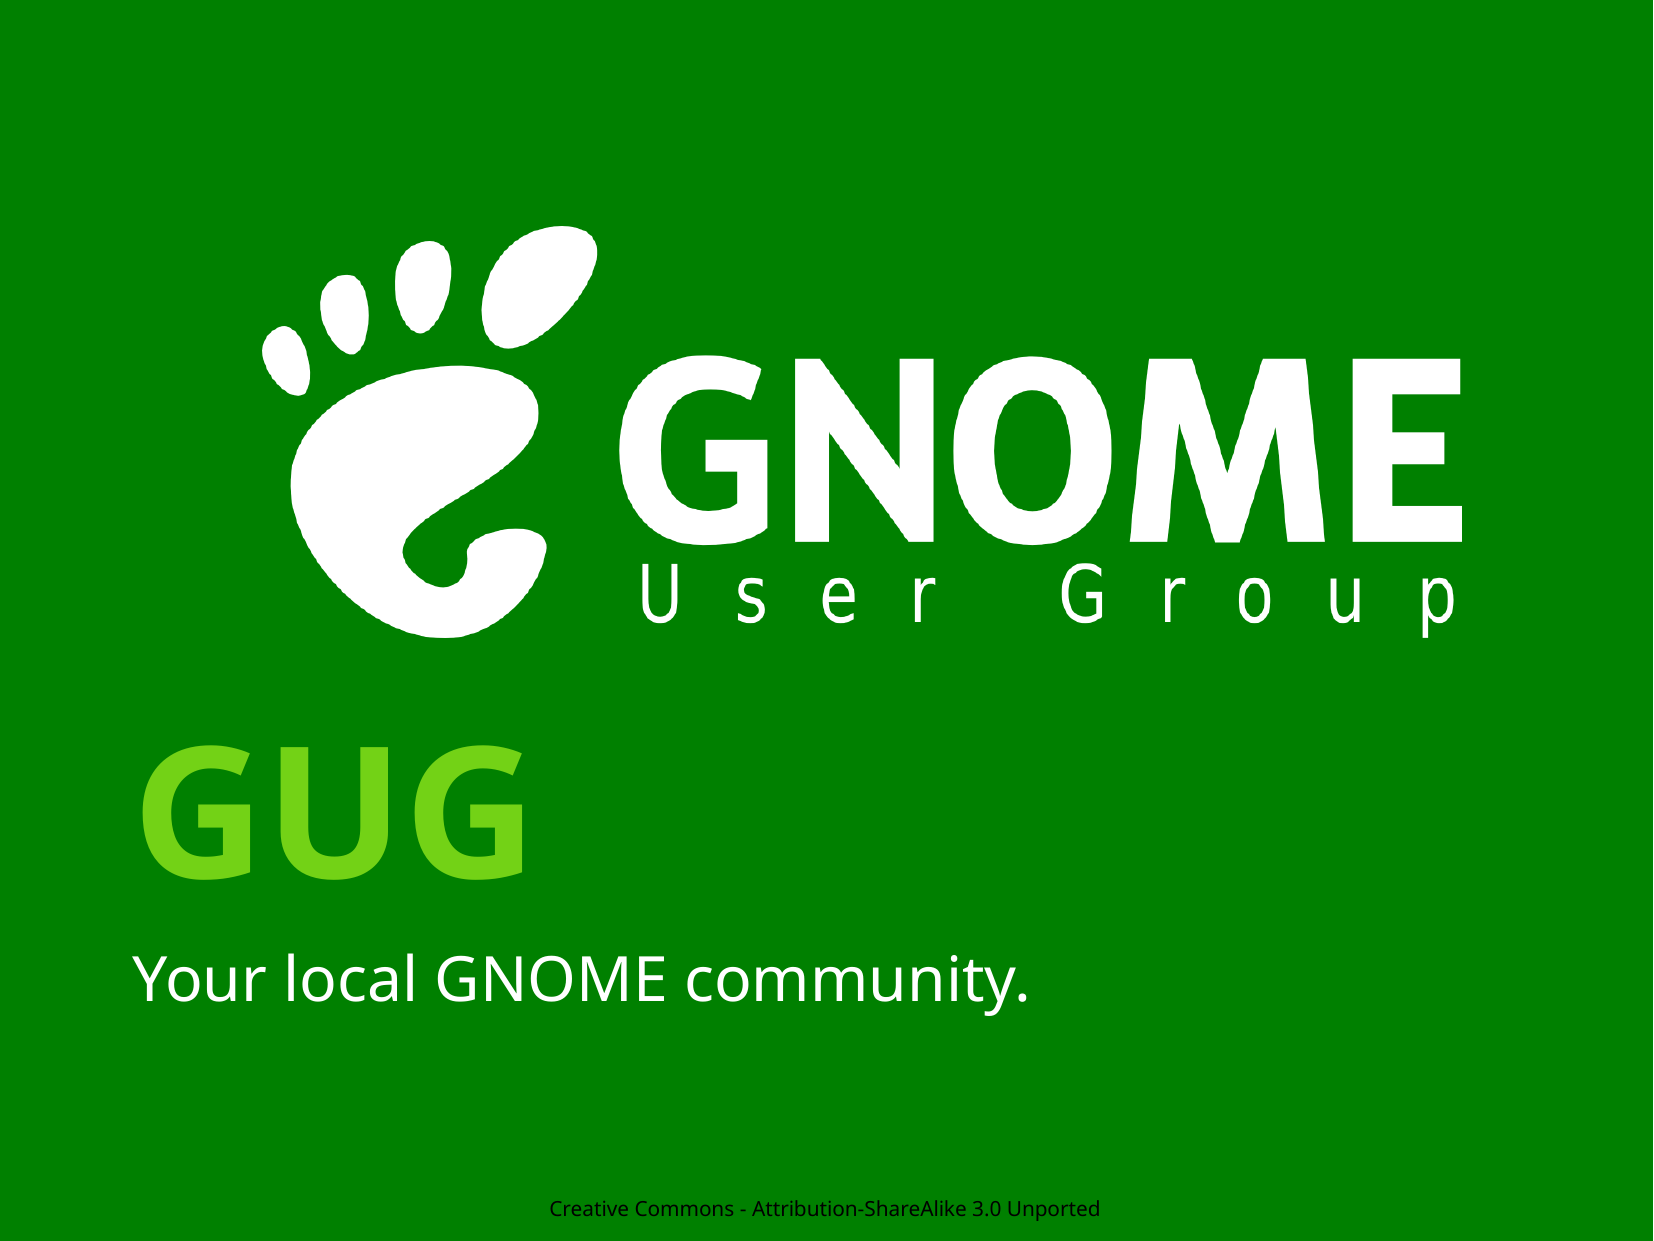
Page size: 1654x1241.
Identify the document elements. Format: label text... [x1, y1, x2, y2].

text_box Your local GNOME community. [118, 927, 1650, 1126]
text_box GUG [118, 100, 1535, 927]
picture [262, 226, 1462, 638]
